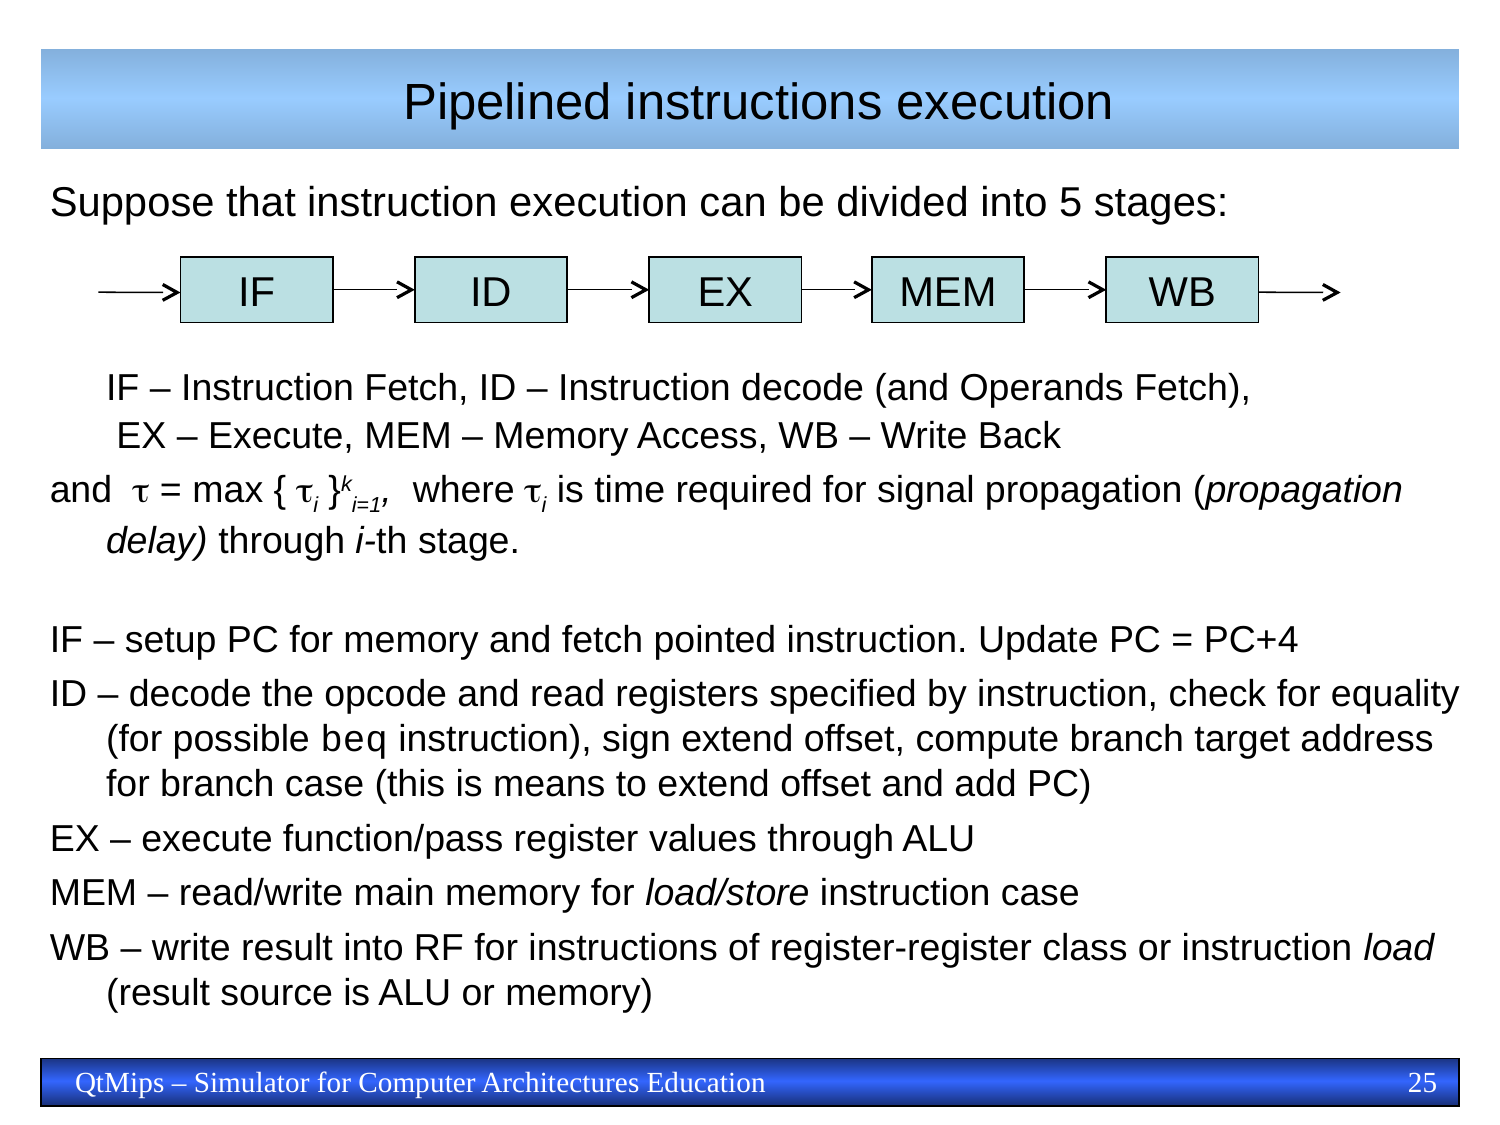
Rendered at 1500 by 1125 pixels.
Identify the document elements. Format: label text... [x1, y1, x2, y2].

text_box MEM [871, 257, 1025, 323]
text_box EX [649, 257, 802, 323]
text_box WB [1106, 257, 1259, 323]
list Suppose that instruction execution can be divided into 5 stages: IF – Instruction Fetch, ID – Instruction decode (and Operands Fetch), EX – Execute, MEM – Memory Access, WB – Write Back and  = max { i }ki=1, where i is time required for signal propagation (propagation delay) through i-th stage. IF – setup PC for memory and fetch pointed instruction. Update PC = PC+4 ID – decode the opcode and read registers specified by instruction, check for equality (for possible beq instruction), sign extend offset, compute branch target address for branch case (this is means to extend offset and add PC) EX – execute function/pass register values through ALU MEM – read/write main memory for load/store instruction case WB – write result into RF for instructions of register-register class or instruction load (result source is ALU or memory) [34, 166, 1494, 1075]
text_box ID [414, 257, 568, 323]
title Pipelined instructions execution [41, 49, 1459, 149]
text_box IF [180, 257, 333, 323]
